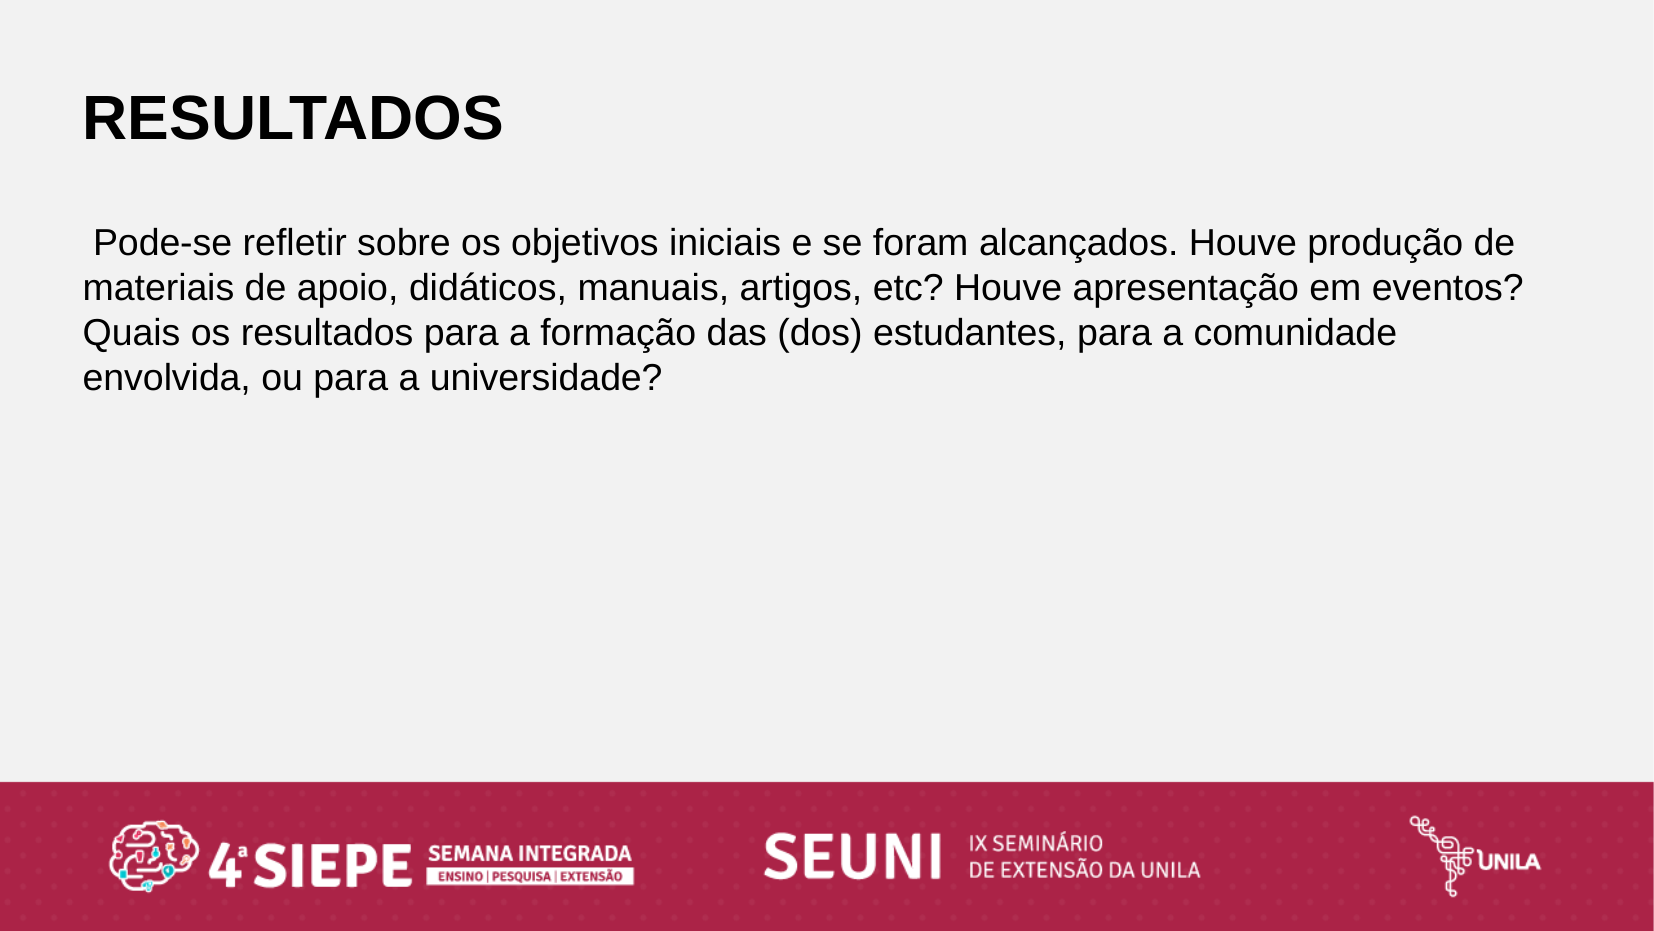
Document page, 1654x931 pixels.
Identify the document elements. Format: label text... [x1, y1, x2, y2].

picture [0, 0, 1654, 931]
title RESULTADOS [82, 37, 1571, 193]
list Pode-se refletir sobre os objetivos iniciais e se foram alcançados. Houve produção de materiais de apoio, didáticos, manuais, artigos, etc? Houve apresentação em eventos? Quais os resultados para a formação das (dos) estudantes, para a comunidade envolvida, ou para a universidade? [82, 217, 1571, 757]
